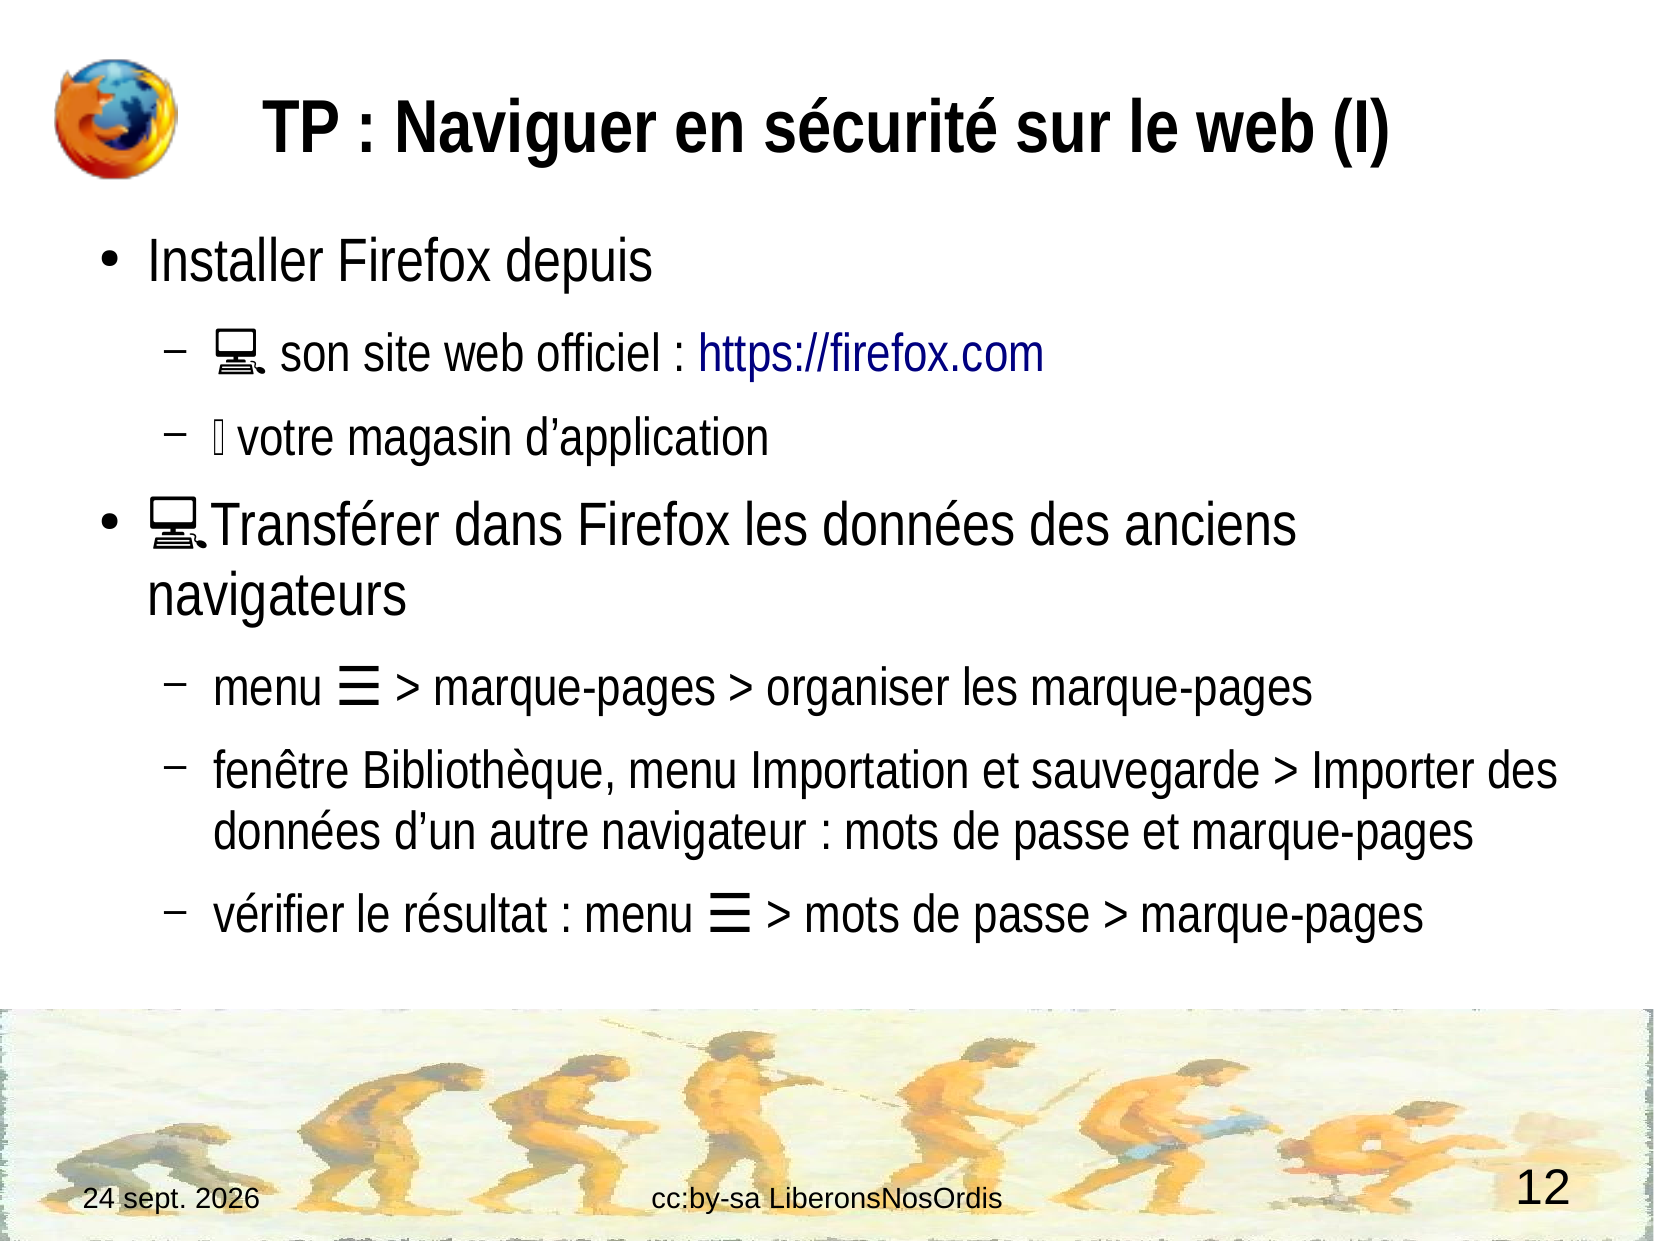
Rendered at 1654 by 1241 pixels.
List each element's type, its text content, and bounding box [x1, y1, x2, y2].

picture [0, 1009, 1654, 1241]
title TP : Naviguer en sécurité sur le web (I) [82, 49, 1571, 201]
picture [54, 58, 178, 182]
list Installer Firefox depuis 💻 son site web officiel : https://firefox.com 📱 votre magasin d’application 💻Transférer dans Firefox les données des anciens navigateurs menu ☰ > marque-pages > organiser les marque-pages fenêtre Bibliothèque, menu Importation et sauvegarde > Importer des données d’un autre navigateur : mots de passe et marque-pages vérifier le résultat : menu ☰ > mots de passe > marque-pages [82, 224, 1571, 1010]
